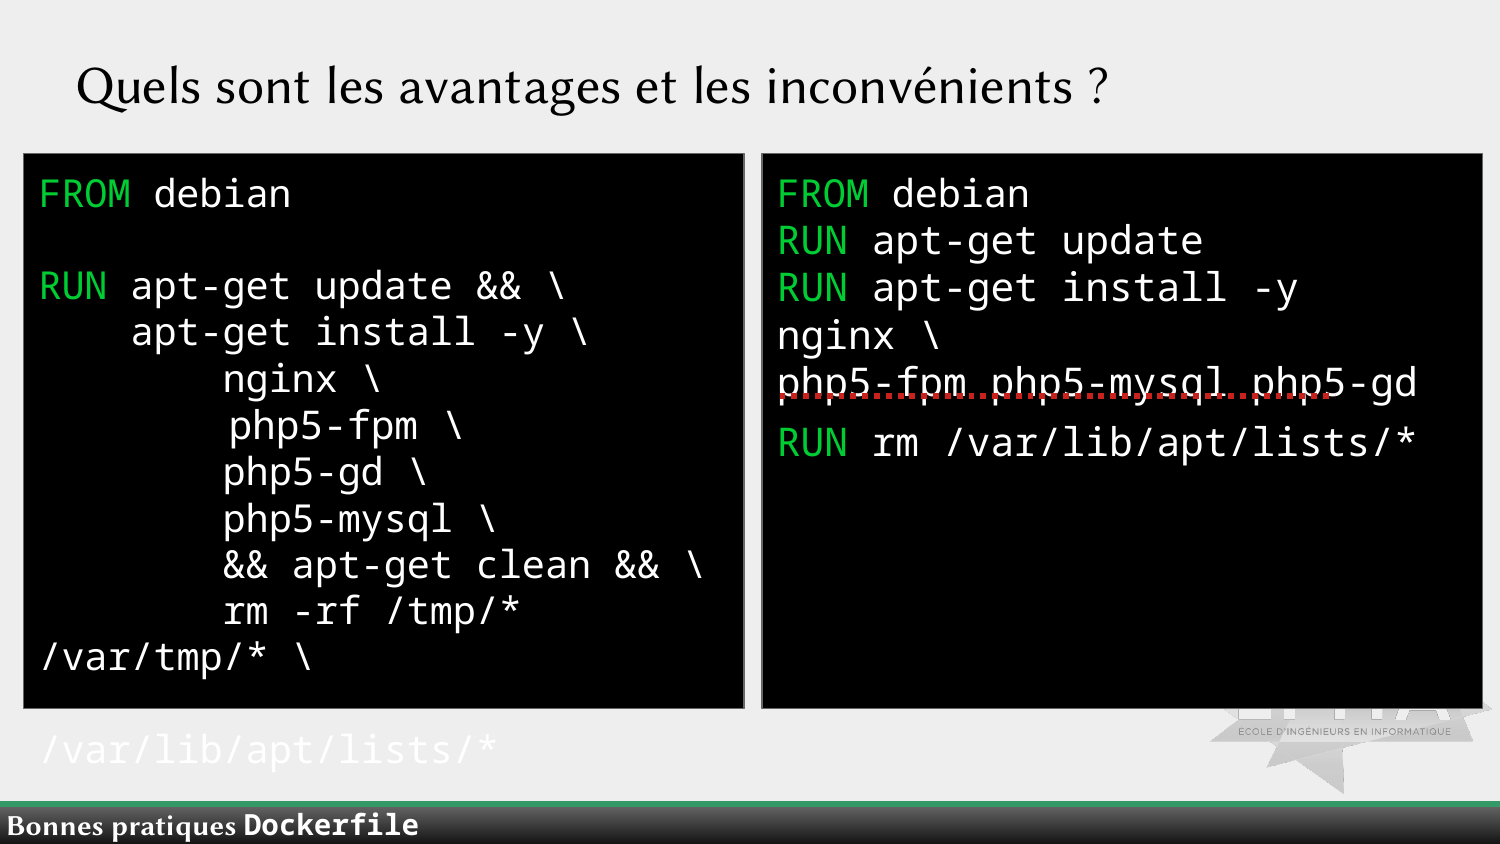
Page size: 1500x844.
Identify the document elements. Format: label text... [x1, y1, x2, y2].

picture [1187, 587, 1492, 794]
title Bonnes pratiques Dockerfile [5, 801, 1075, 844]
text_box FROM debian RUN apt-get update && \ apt-get install -y \ nginx \ php5-fpm \ php5-gd \ php5-mysql \ && apt-get clean && \ rm -rf /tmp/* /var/tmp/* \ /var/lib/apt/lists/* [23, 153, 745, 709]
text_box FROM debian RUN apt-get update RUN apt-get install -y nginx \ php5-fpm php5-mysql php5-gd RUN rm /var/lib/apt/lists/* [761, 153, 1483, 709]
list Quels sont les avantages et les inconvénients ? [33, 47, 1467, 125]
